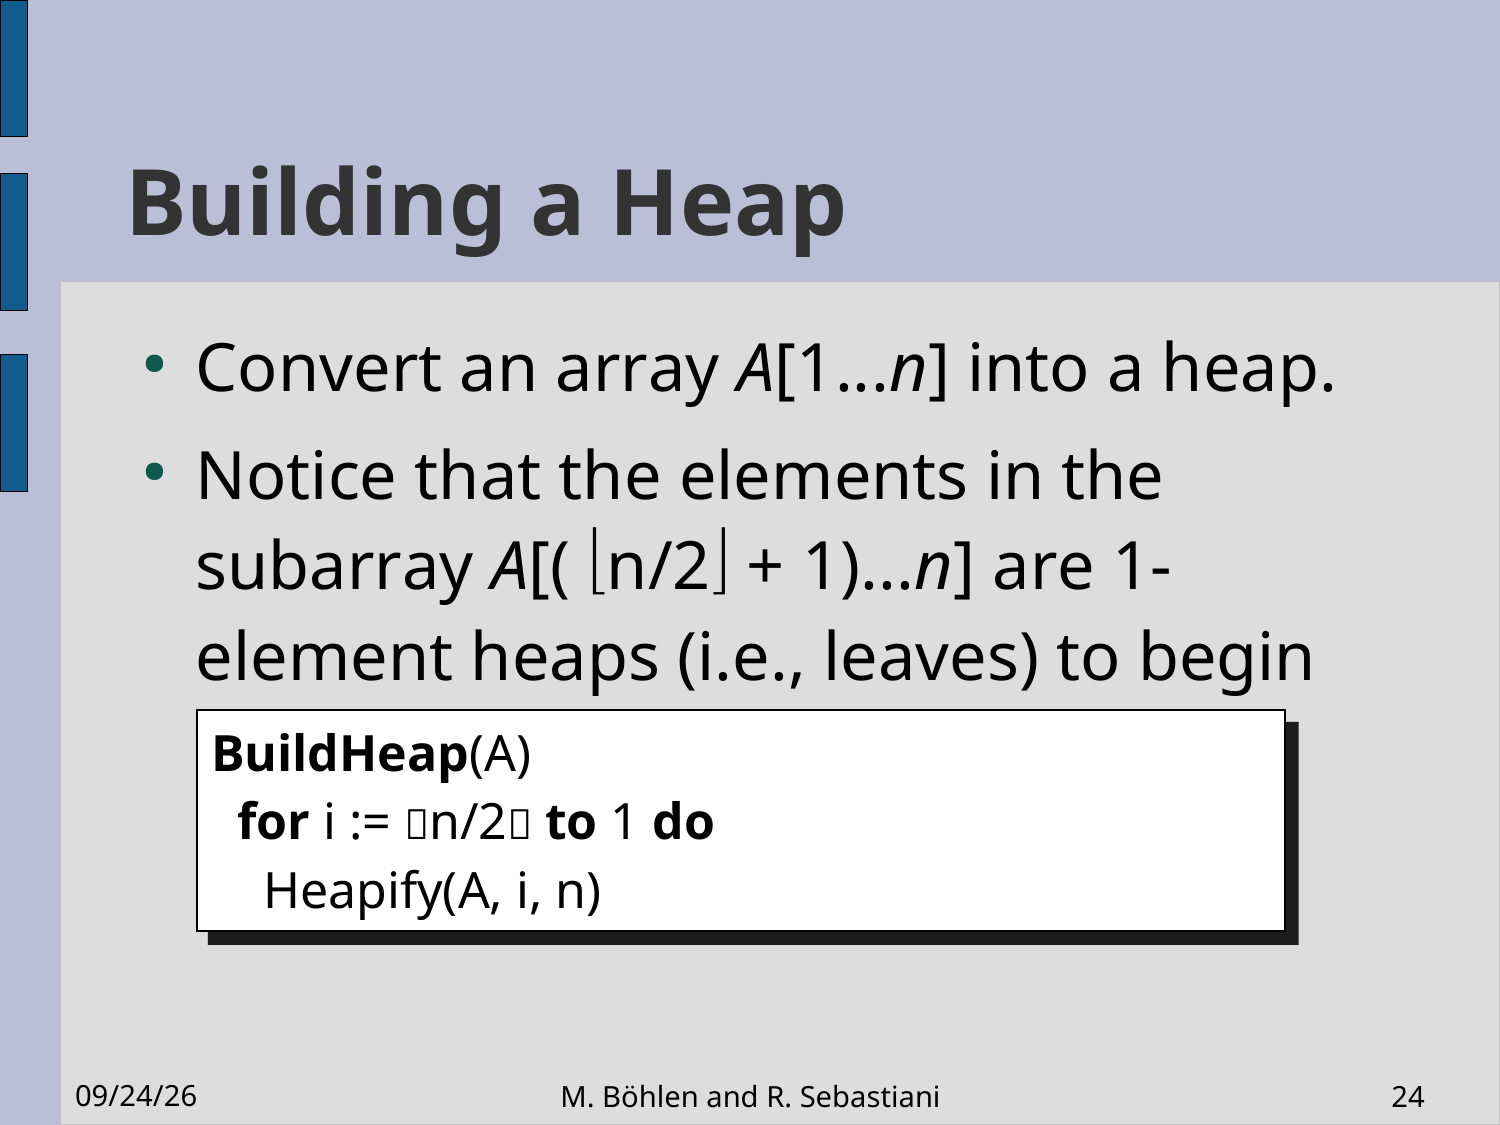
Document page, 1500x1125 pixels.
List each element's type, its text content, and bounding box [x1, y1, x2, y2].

text_box BuildHeap(A) for i := n/2 to 1 do Heapify(A, i, n) [196, 710, 1285, 931]
list Convert an array A[1...n] into a heap. Notice that the elements in the subarray A[( n/2 + 1)...n] are 1-element heaps (i.e., leaves) to begin with. [110, 312, 1392, 1037]
title Building a Heap [110, 67, 1392, 271]
